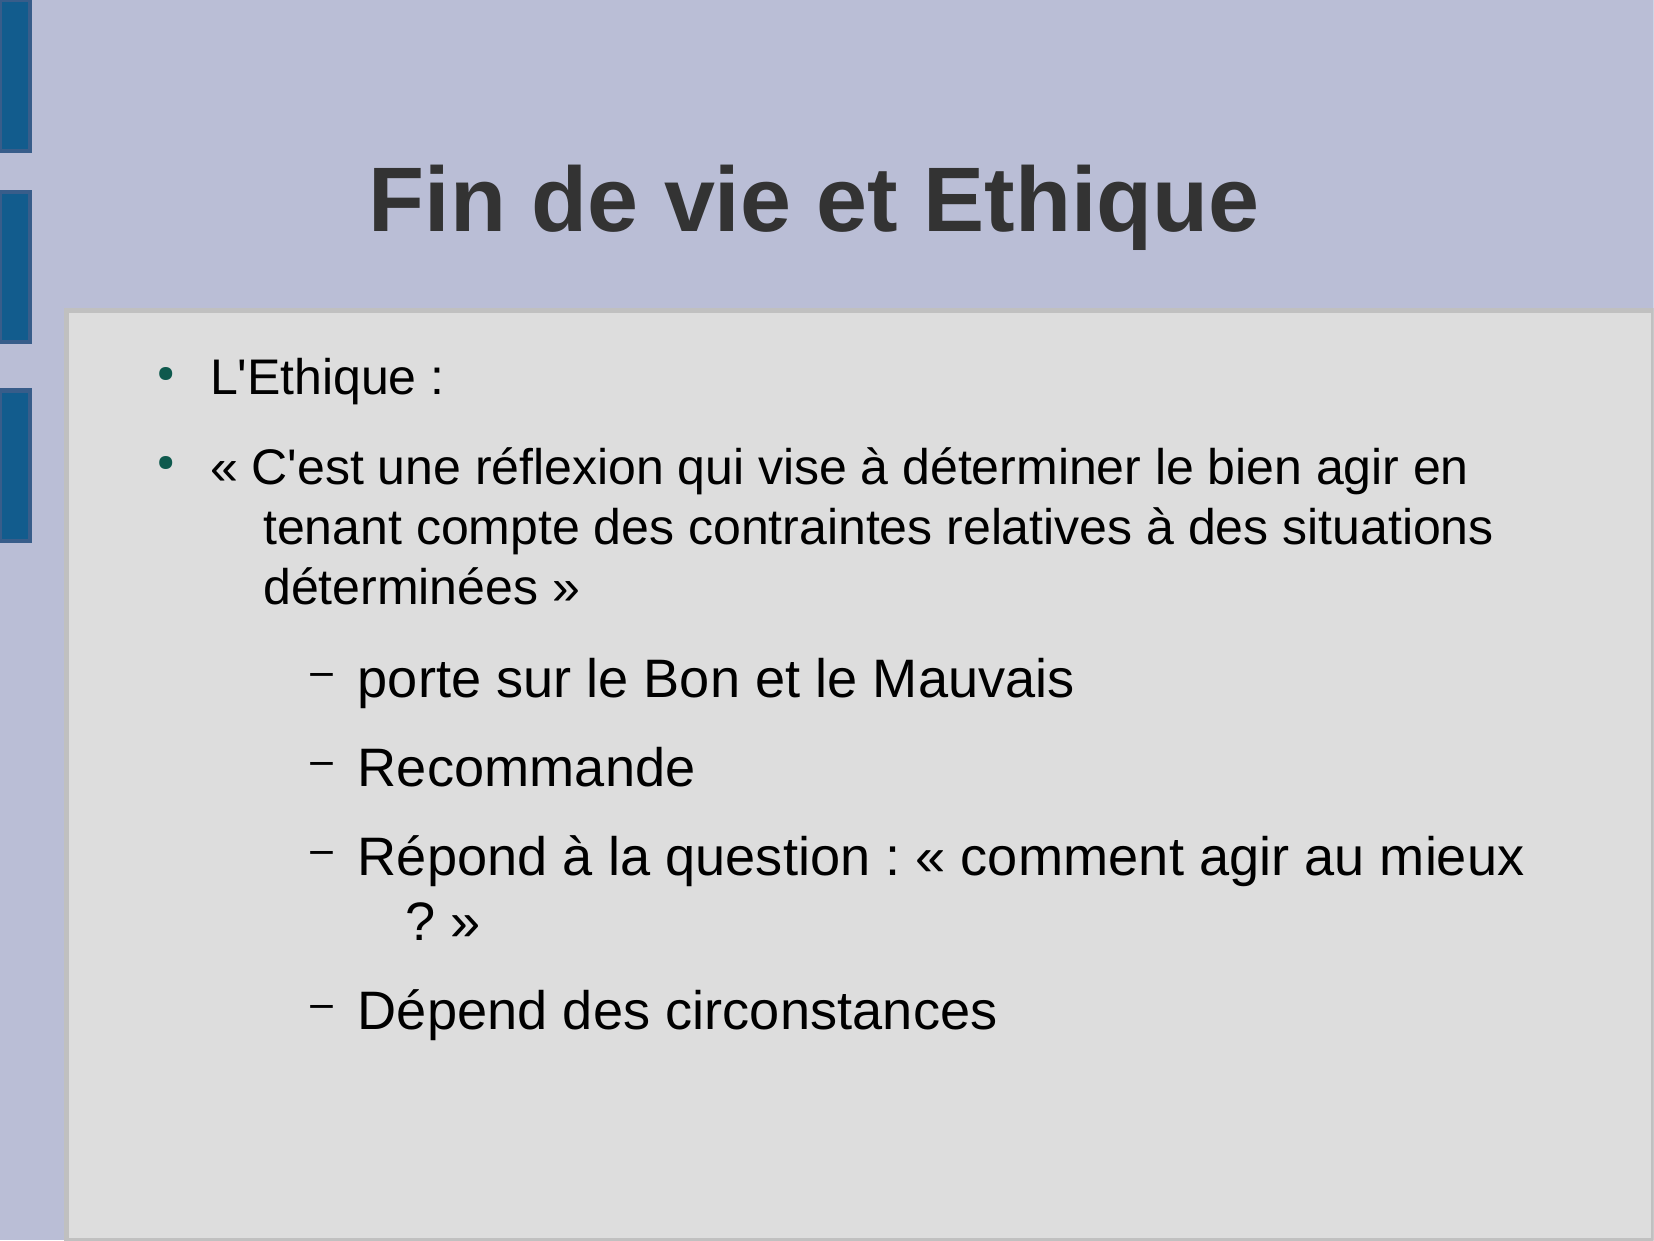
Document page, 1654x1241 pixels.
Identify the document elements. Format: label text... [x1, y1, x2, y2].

list L'Ethique : « C'est une réflexion qui vise à déterminer le bien agir en tenant compte des contraintes relatives à des situations déterminées » porte sur le Bon et le Mauvais Recommande Répond à la question : « comment agir au mieux ? » Dépend des circonstances [121, 344, 1534, 1112]
title Fin de vie et Ethique [121, 98, 1534, 291]
